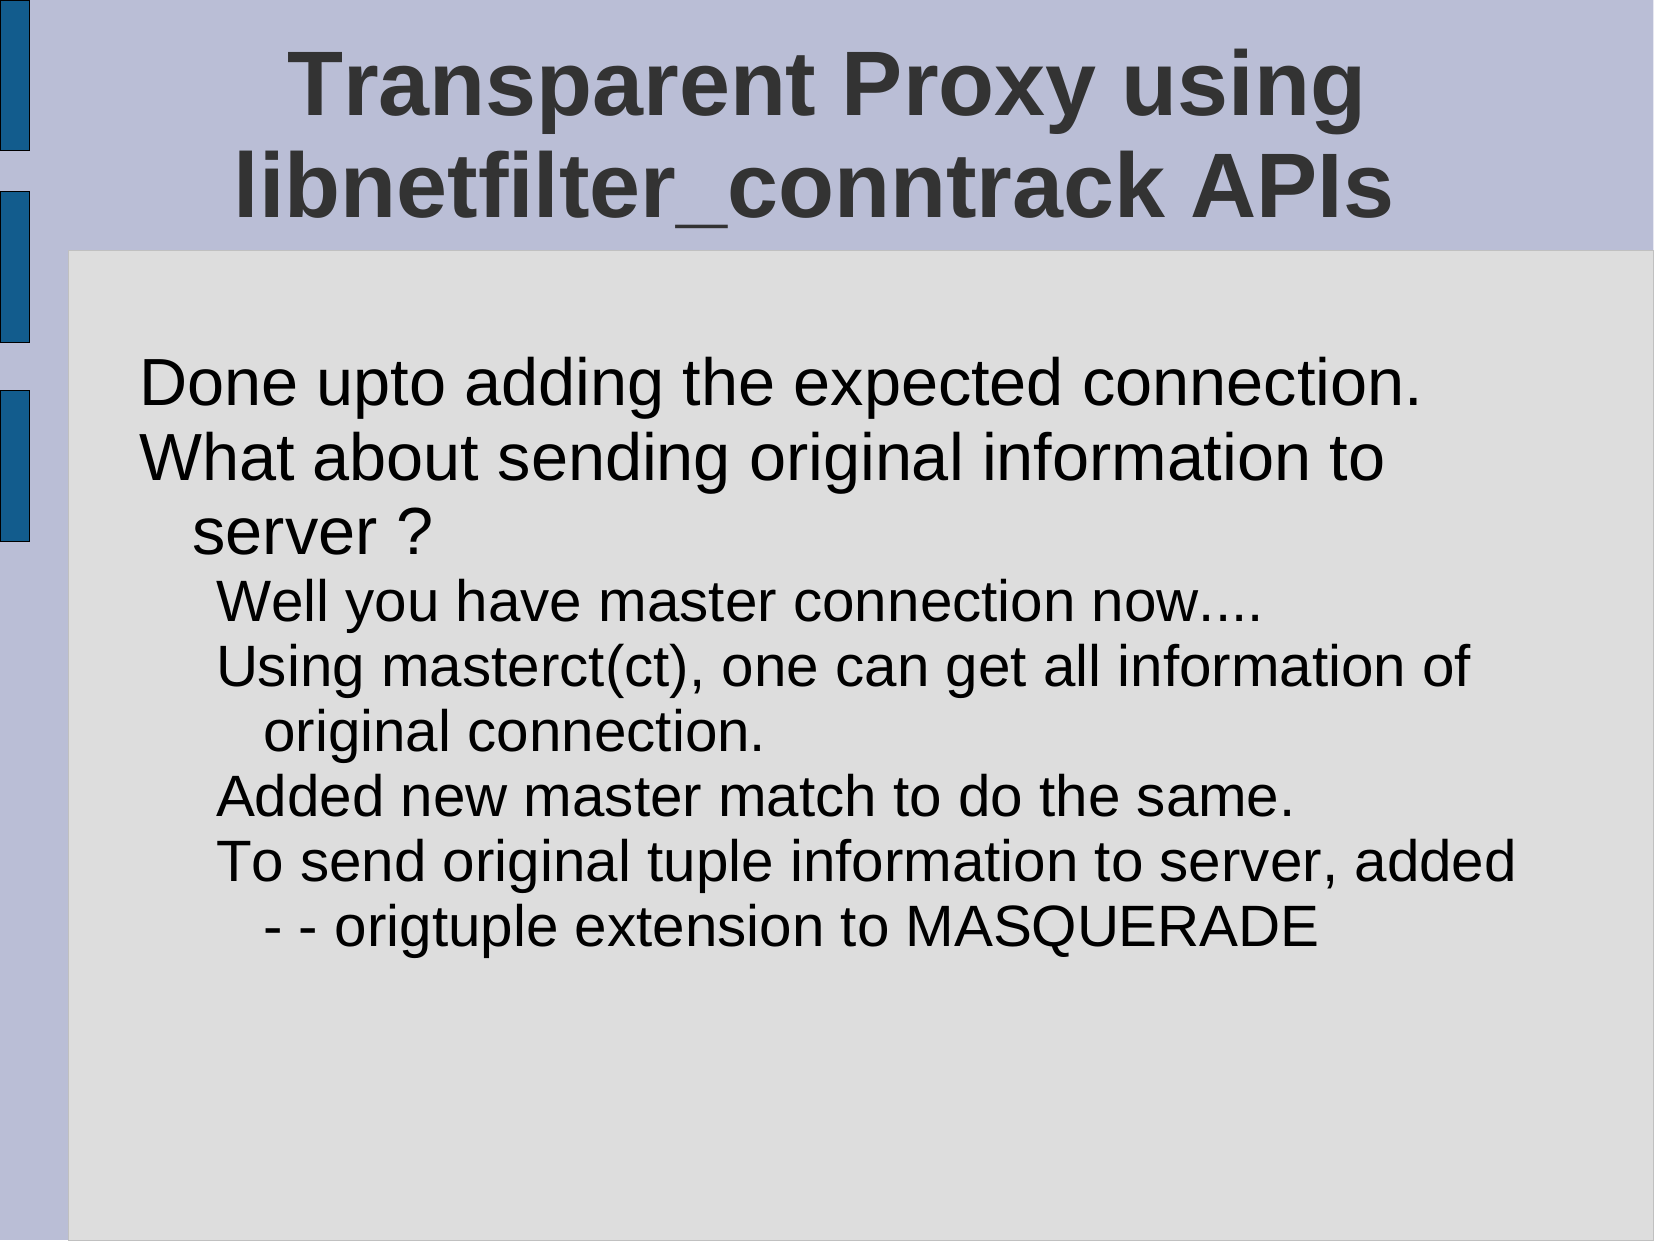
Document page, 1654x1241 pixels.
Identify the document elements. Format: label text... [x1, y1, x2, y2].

list Done upto adding the expected connection. What about sending original information to server ? Well you have master connection now.... Using masterct(ct), one can get all information of original connection. Added new master match to do the same. To send original tuple information to server, added - - origtuple extension to MASQUERADE [121, 344, 1534, 1127]
title Transparent Proxy using libnetfilter_conntrack APIs [121, 31, 1534, 239]
